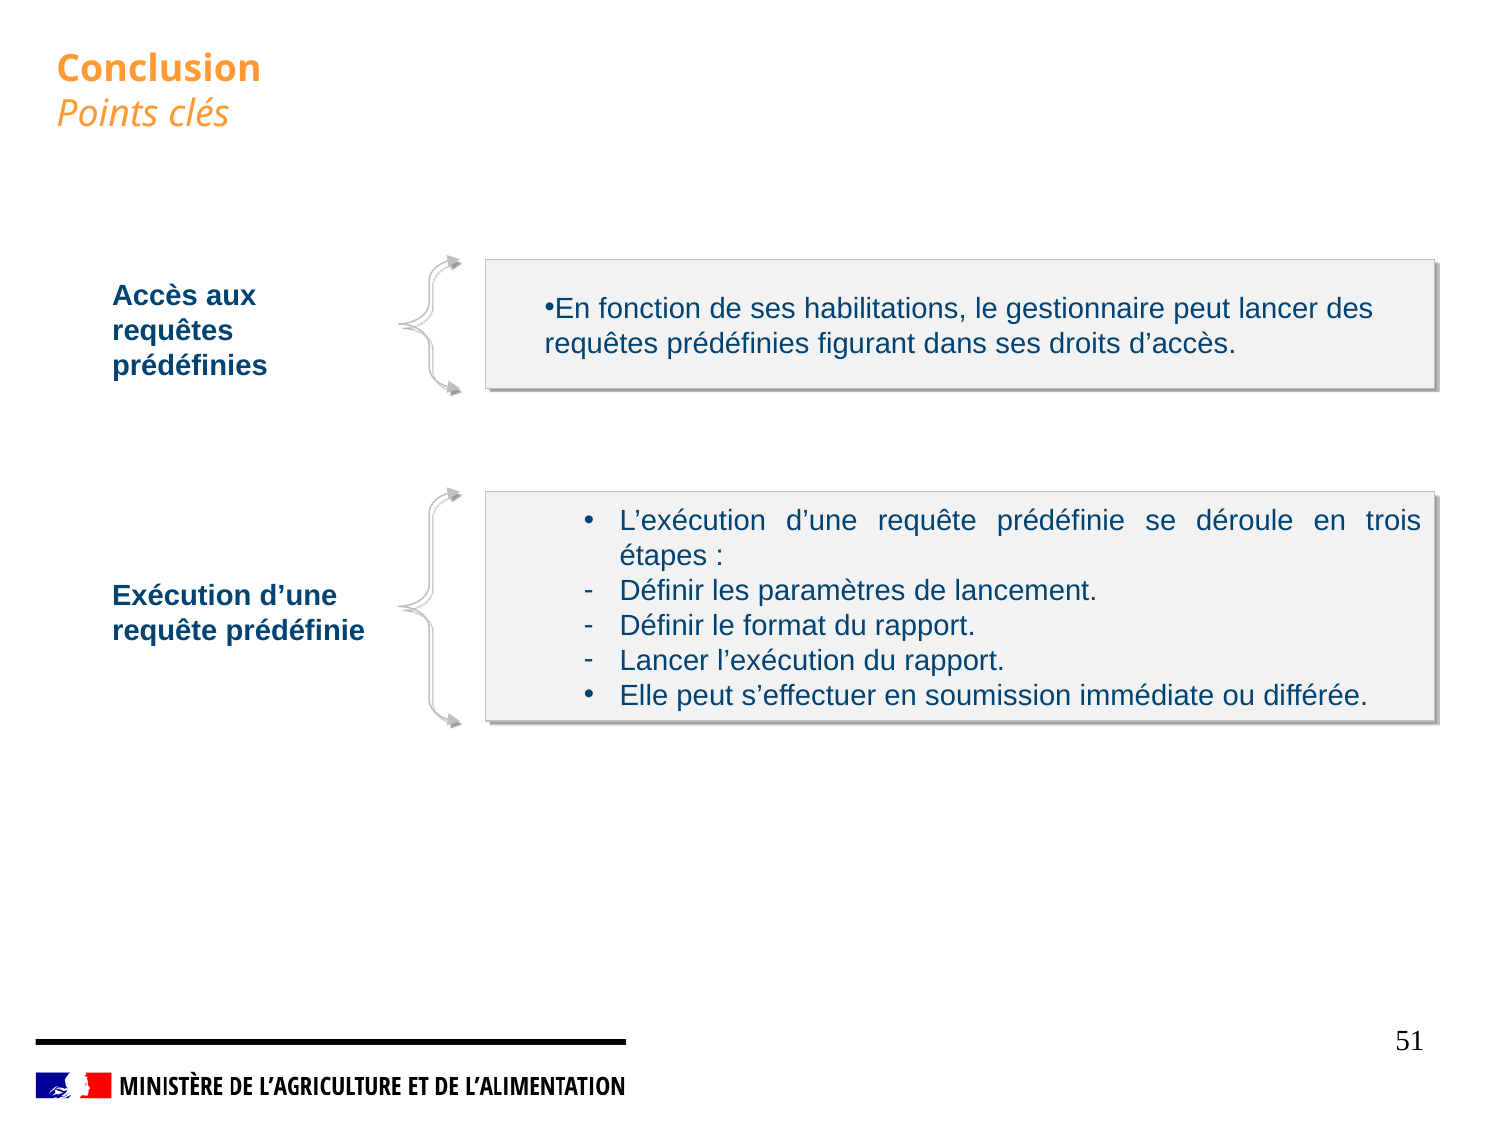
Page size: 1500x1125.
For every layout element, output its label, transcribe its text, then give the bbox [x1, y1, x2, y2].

text_box Exécution d’une requête prédéfinie [53, 542, 398, 681]
text_box En fonction de ses habilitations, le gestionnaire peut lancer des requêtes prédéfinies figurant dans ses droits d’accès. [485, 259, 1434, 388]
text_box Accès aux requêtes prédéfinies [53, 270, 398, 387]
text_box Conclusion Points clés [41, 36, 1458, 142]
text_box L’exécution d’une requête prédéfinie se déroule en trois étapes : Définir les paramètres de lancement. Définir le format du rapport. Lancer l’exécution du rapport. Elle peut s’effectuer en soumission immédiate ou différée. [485, 492, 1434, 721]
picture [35, 1039, 626, 1099]
